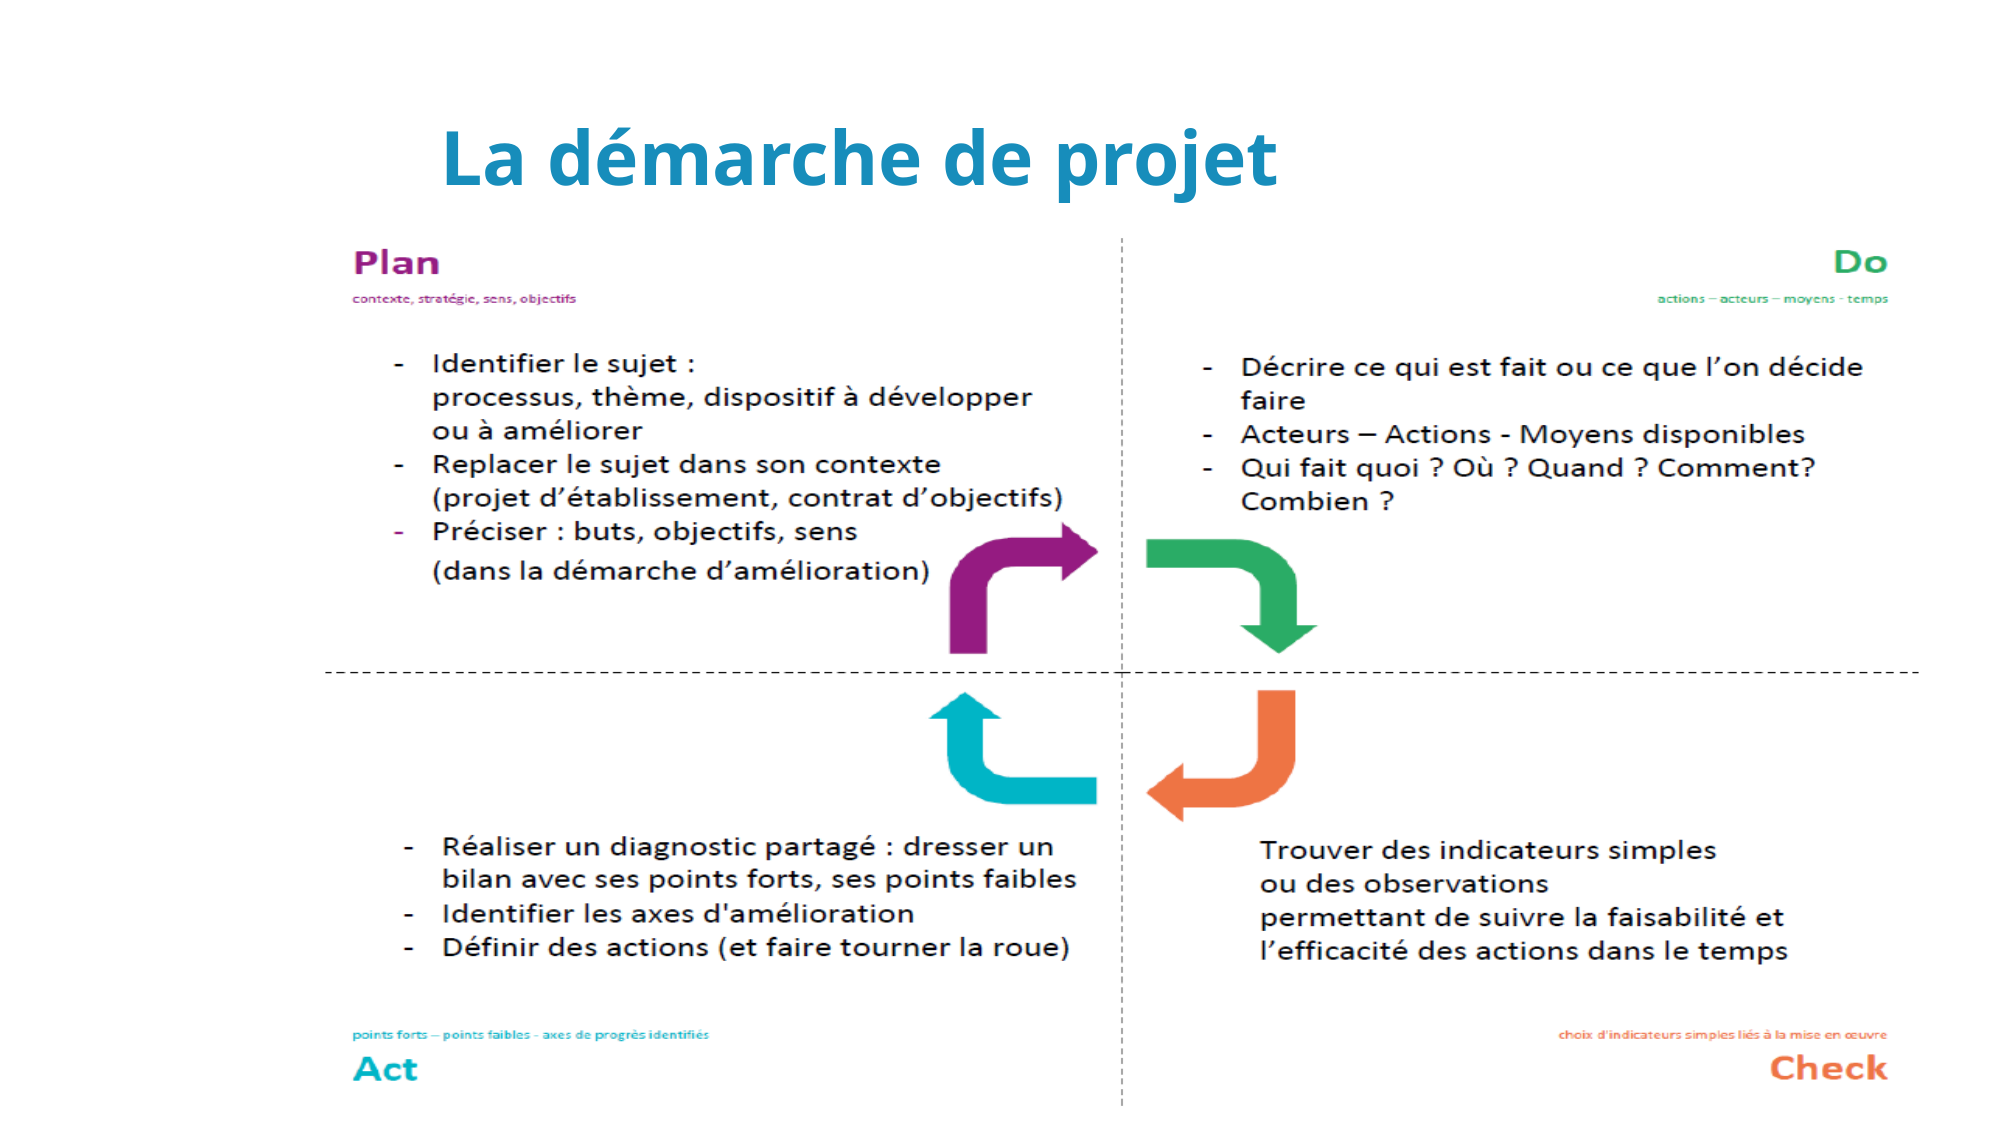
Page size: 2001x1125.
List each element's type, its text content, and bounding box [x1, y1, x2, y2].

picture [321, 231, 1922, 1112]
title La démarche de projet [425, 102, 1888, 231]
